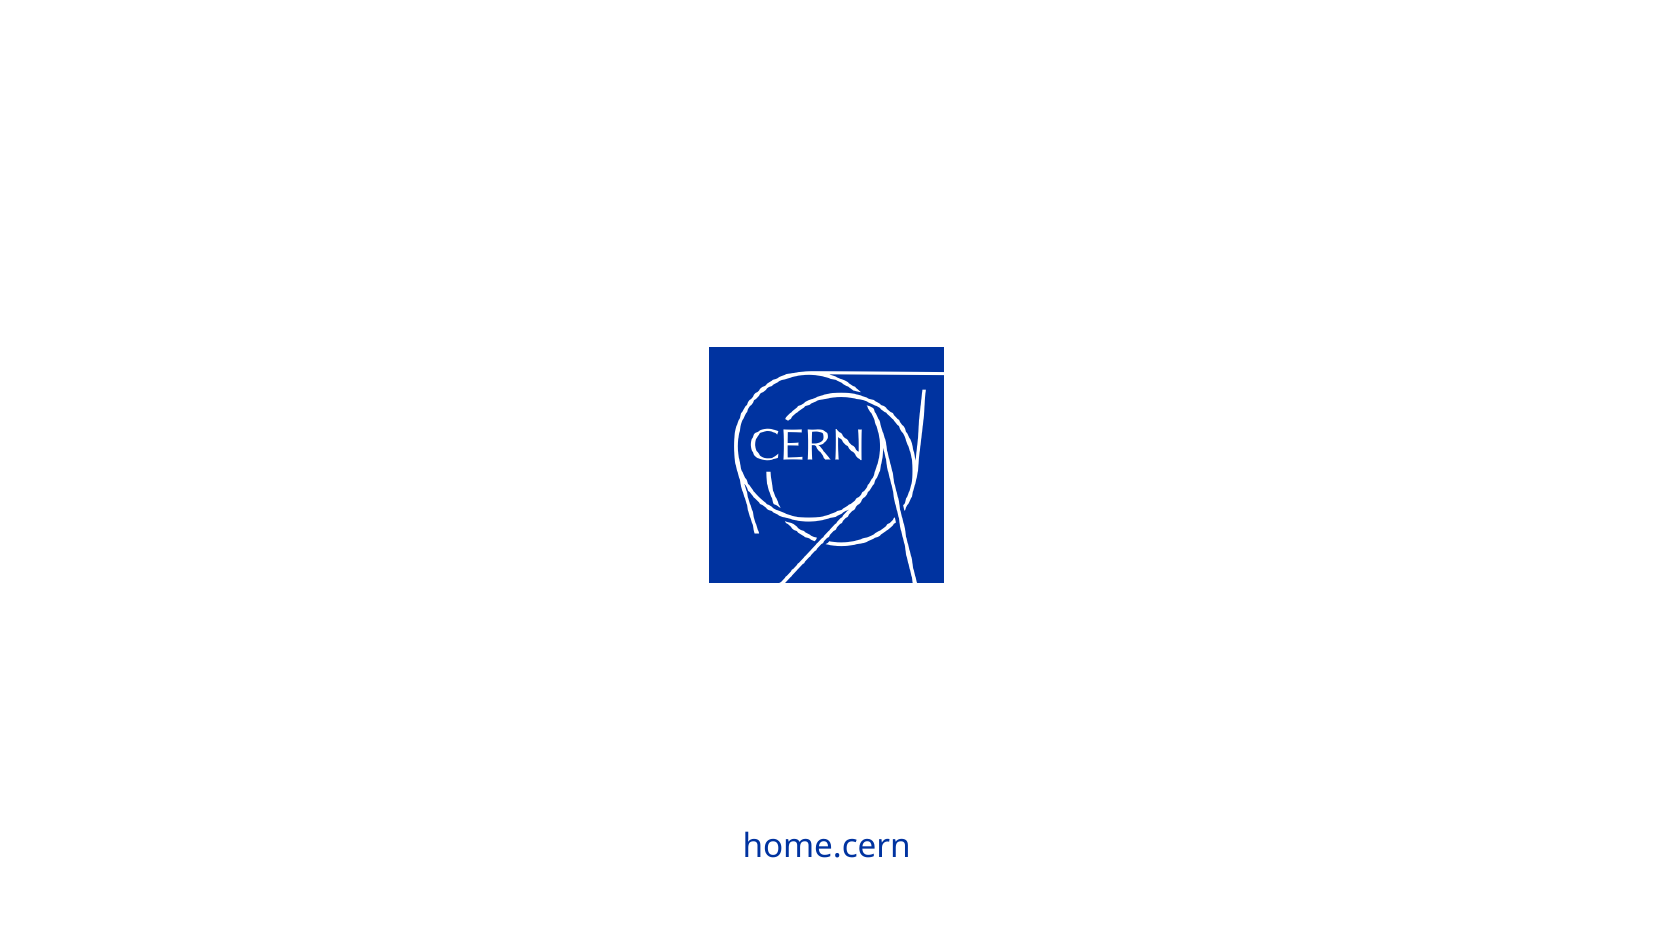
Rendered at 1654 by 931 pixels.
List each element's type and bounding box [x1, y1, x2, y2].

picture [709, 347, 944, 583]
